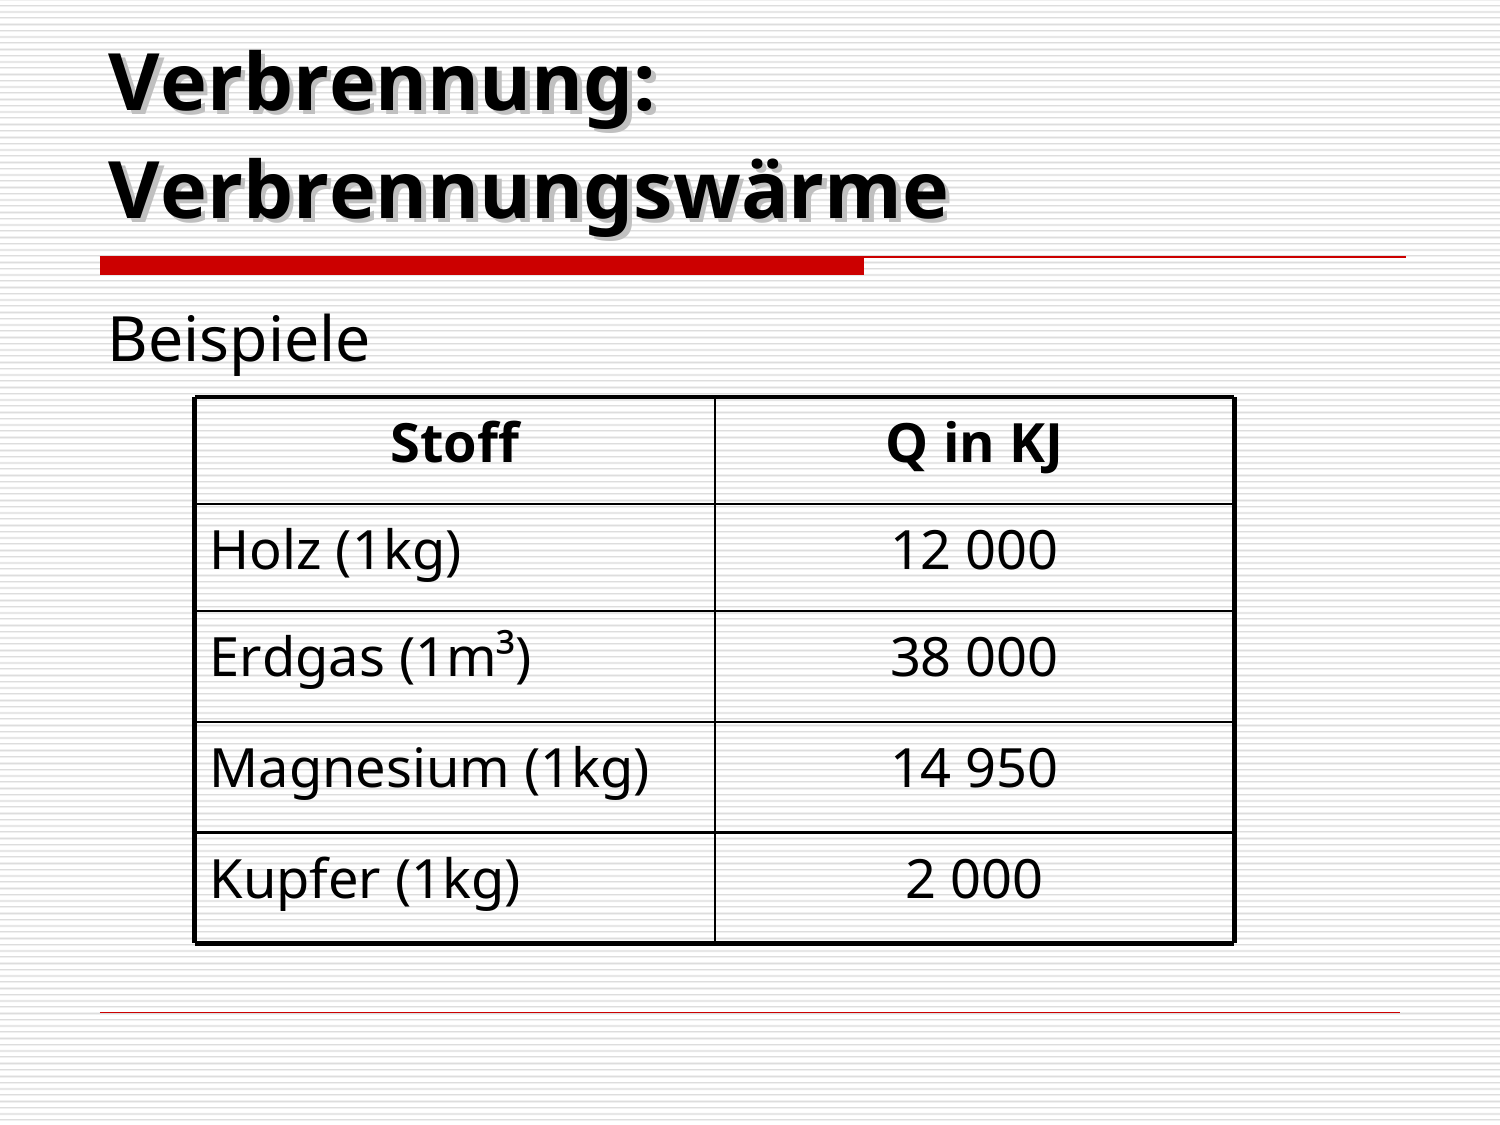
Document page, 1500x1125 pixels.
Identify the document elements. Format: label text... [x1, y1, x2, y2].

text_box Erdgas (1m³) [197, 612, 714, 721]
text_box 14 950 [716, 723, 1232, 831]
text_box 38 000 [716, 612, 1232, 721]
text_box 12 000 [716, 505, 1232, 610]
picture [0, 0, 1500, 1125]
text_box Kupfer (1kg) [197, 834, 714, 941]
text_box Q in KJ [716, 399, 1232, 503]
text_box Stoff [197, 399, 714, 503]
text_box Magnesium (1kg) [197, 723, 714, 831]
list Beispiele [92, 287, 737, 988]
title Verbrennung: Verbrennungswärme [94, 44, 1407, 250]
text_box Holz (1kg) [197, 505, 714, 610]
text_box 2 000 [716, 834, 1232, 941]
